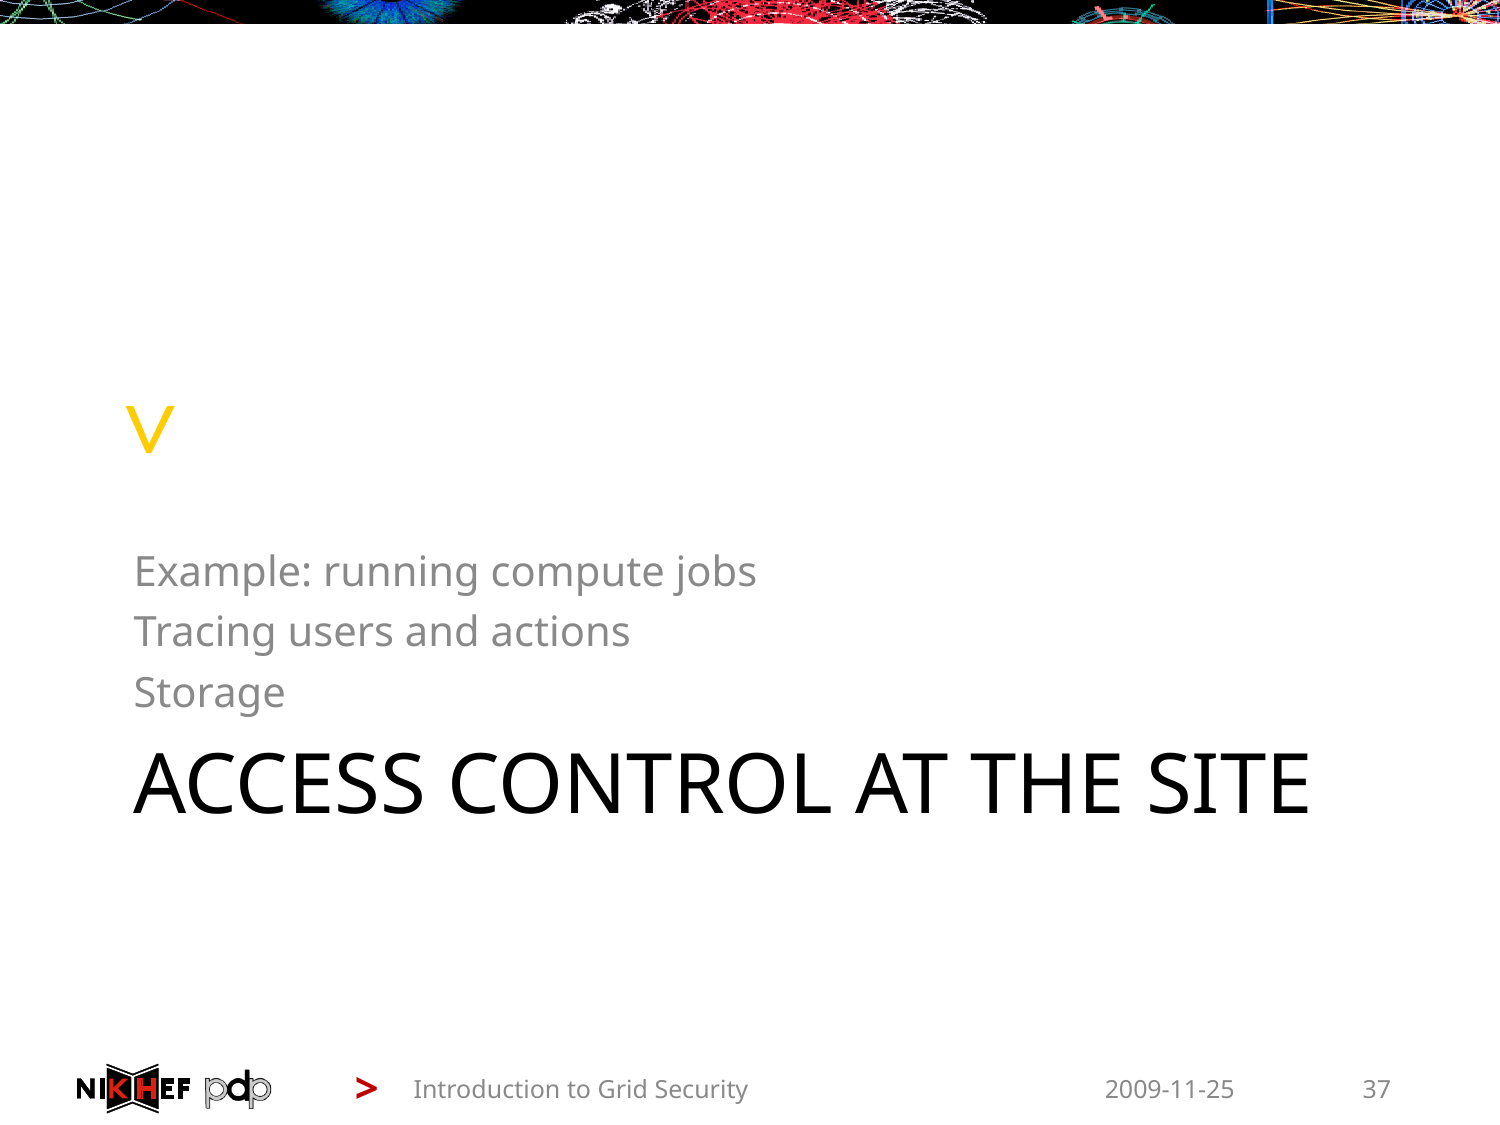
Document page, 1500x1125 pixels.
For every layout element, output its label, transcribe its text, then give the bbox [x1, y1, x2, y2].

text_box 38 [1347, 1066, 1426, 1102]
list Example: running compute jobs Tracing users and actions Storage [118, 476, 1394, 723]
text_box 2009-11-25 [1089, 1066, 1266, 1103]
text_box Introduction to Grid Security [398, 1066, 938, 1103]
title Access Control at the Site [118, 723, 1394, 947]
